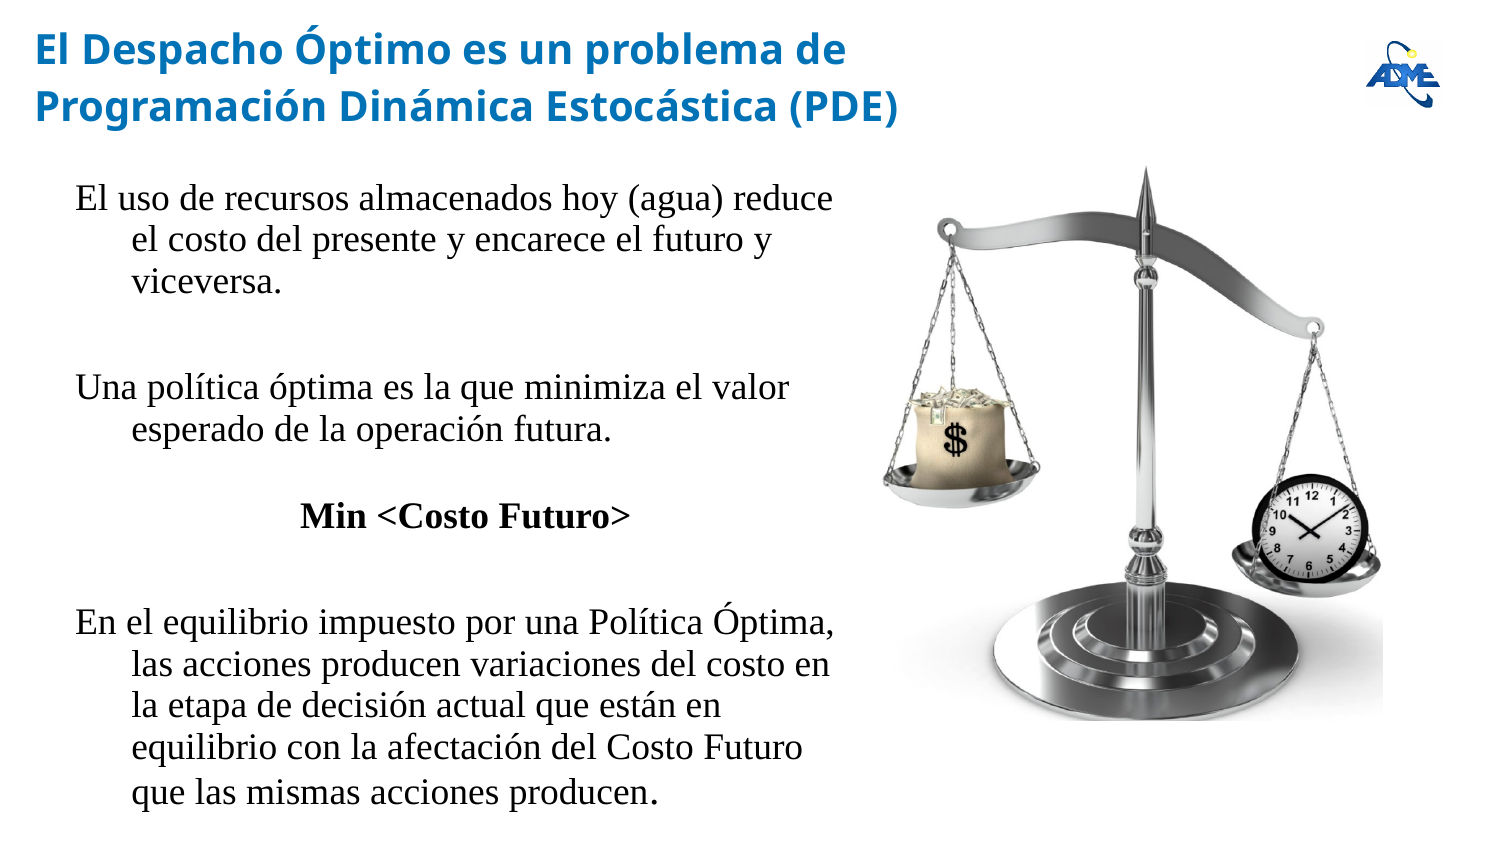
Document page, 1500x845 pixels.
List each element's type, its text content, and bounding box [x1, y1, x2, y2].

title El Despacho Óptimo es un problema de Programación Dinámica Estocástica (PDE) [34, 12, 1058, 135]
picture [877, 164, 1383, 721]
text_box El uso de recursos almacenados hoy (agua) reduce el costo del presente y encarece el futuro y viceversa. Una política óptima es la que minimiza el valor esperado de la operación futura. Min <Costo Futuro> En el equilibrio impuesto por una Política Óptima, las acciones producen variaciones del costo en la etapa de decisión actual que están en equilibrio con la afectación del Costo Futuro que las mismas acciones producen. [75, 176, 857, 814]
picture [1366, 41, 1442, 109]
